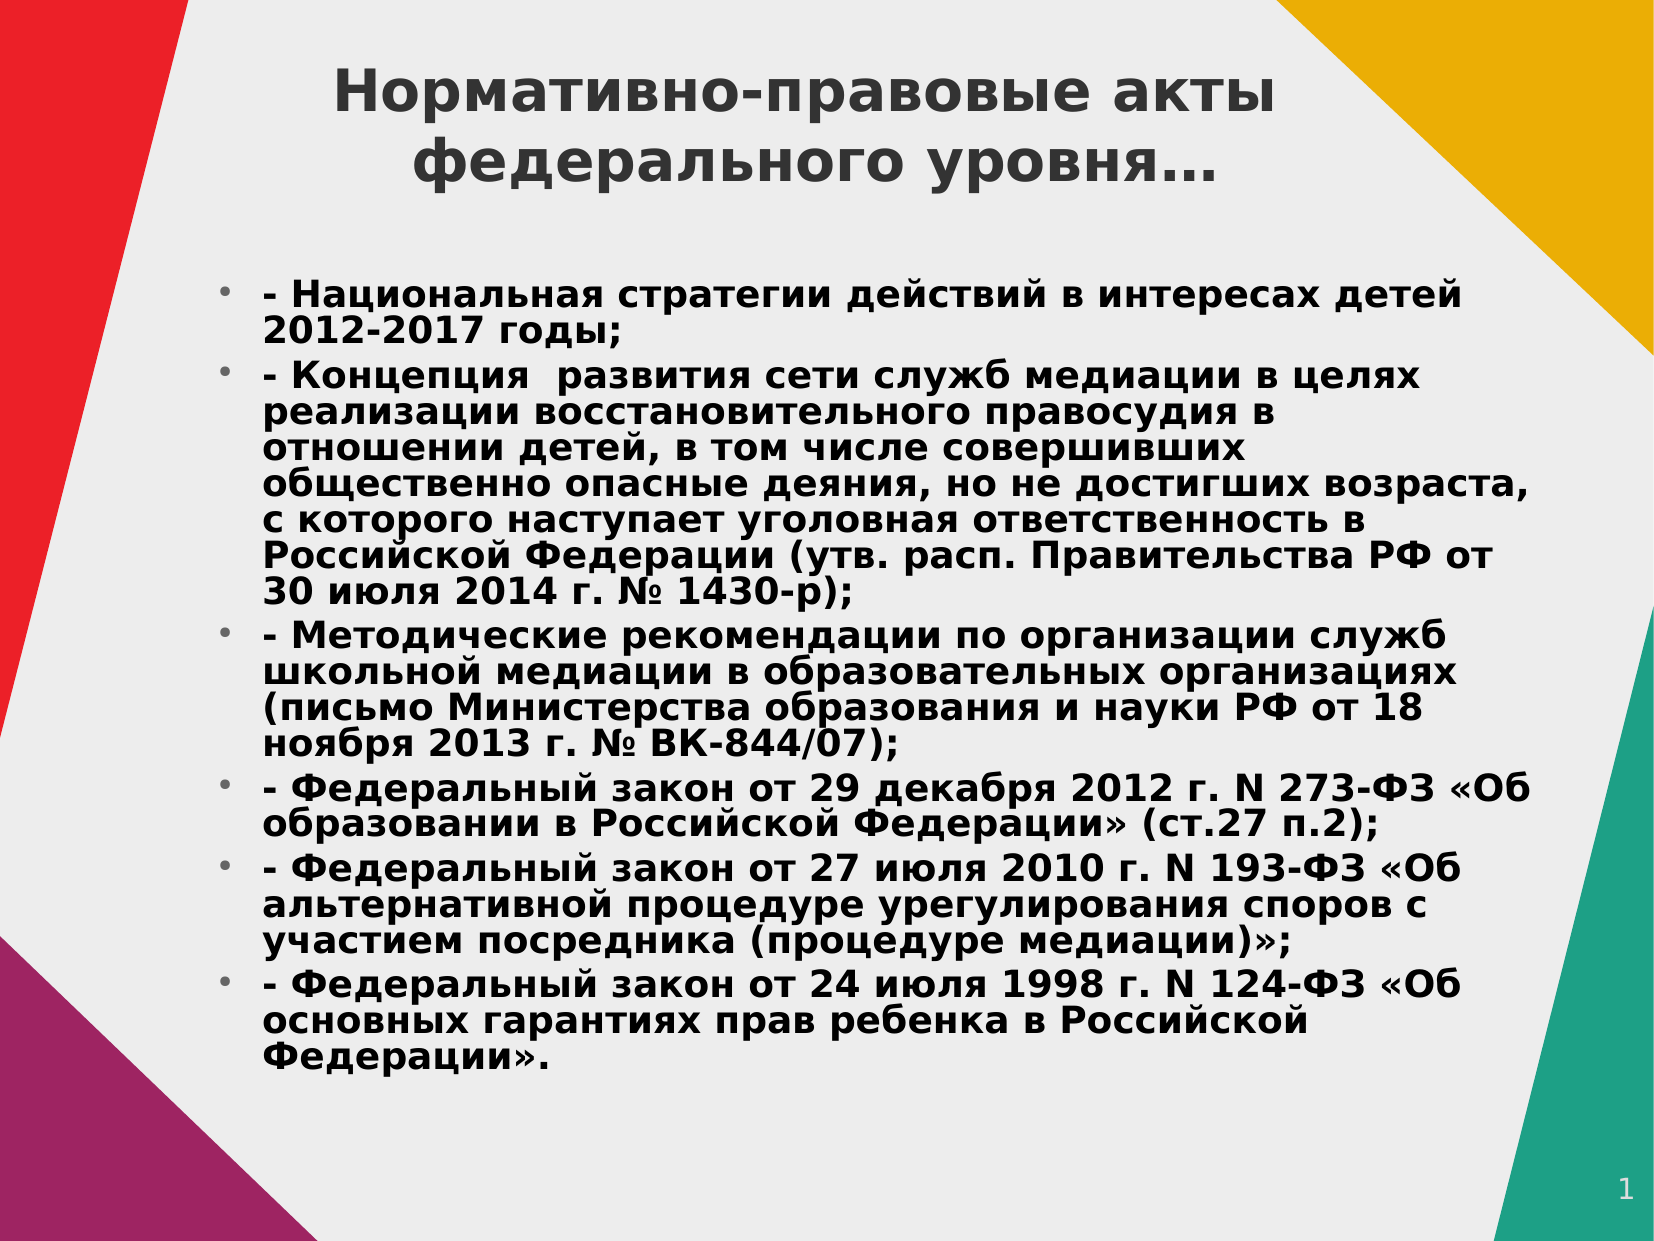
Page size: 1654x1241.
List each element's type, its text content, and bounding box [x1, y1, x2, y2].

title Нормативно-правовые акты федерального уровня… [106, 42, 1489, 204]
text_box - Национальная стратегии действий в интересах детей 2012-2017 годы; - Концепция развития сети служб медиации в целях реализации восстановительного правосудия в отношении детей, в том числе совершивших общественно опасные деяния, но не достигших возраста, с которого наступает уголовная ответственность в Российской Федерации (утв. расп. Правительства РФ от 30 июля 2014 г. № 1430-р); - Методические рекомендации по организации служб школьной медиации в образовательных организациях (письмо Министерства образования и науки РФ от 18 ноября 2013 г. № ВК-844/07); - Федеральный закон от 29 декабря 2012 г. N 273-ФЗ «Об образовании в Российской Федерации» (ст.27 п.2); - Федеральный закон от 27 июля 2010 г. N 193-ФЗ «Об альтернативной процедуре урегулирования споров с участием посредника (процедуре медиации)»; - Федеральный закон от 24 июля 1998 г. N 124-ФЗ «Об основных гарантиях прав ребенка в Российской Федерации». [188, 271, 1548, 1104]
